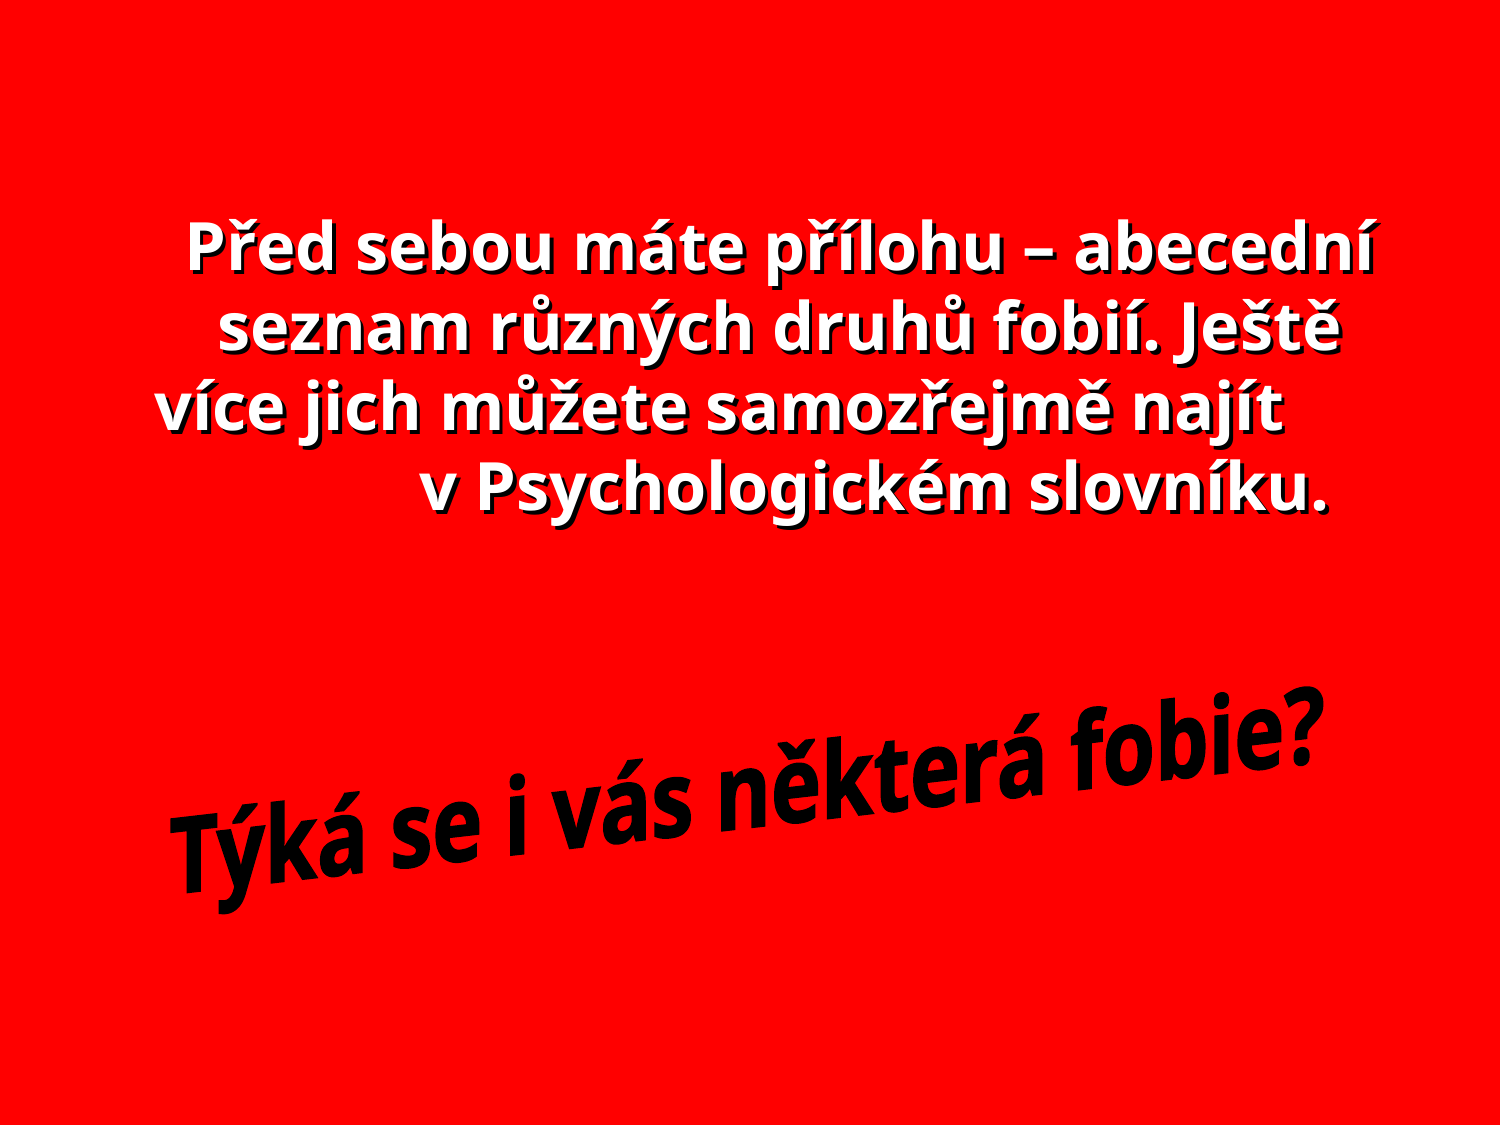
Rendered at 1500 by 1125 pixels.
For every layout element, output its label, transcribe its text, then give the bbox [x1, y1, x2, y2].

text_box Týká se i vás některá fobie? [552, 787, 601, 849]
text_box Týká se i vás některá fobie? [1071, 706, 1107, 790]
text_box Týká se i vás některá fobie? [171, 813, 217, 893]
text_box Týká se i vás některá fobie? [320, 815, 362, 877]
text_box Týká se i vás některá fobie? [1106, 724, 1152, 786]
text_box Týká se i vás některá fobie? [1161, 698, 1205, 781]
text_box Týká se i vás některá fobie? [603, 782, 646, 844]
text_box Týká se i vás některá fobie? [778, 739, 815, 760]
text_box Týká se i vás některá fobie? [436, 802, 479, 863]
text_box Týká se i vás některá fobie? [394, 807, 430, 869]
text_box Týká se i vás některá fobie? [1238, 709, 1281, 770]
text_box Týká se i vás některá fobie? [1215, 714, 1228, 774]
text_box Týká se i vás některá fobie? [1000, 737, 1042, 799]
text_box Týká se i vás některá fobie? [875, 741, 908, 813]
text_box Týká se i vás některá fobie? [966, 740, 997, 803]
text_box Týká se i vás některá fobie? [913, 747, 957, 808]
text_box Týká se i vás některá fobie? [827, 736, 874, 819]
text_box Týká se i vás některá fobie? [655, 777, 691, 839]
text_box Týká se i vás některá fobie? [510, 796, 524, 856]
text_box Týká se i vás některá fobie? [722, 768, 765, 831]
list Před sebou máte přílohu – abecední seznam různých druhů fobií. Ještě více jich můžete samozřejmě najít v Psychologickém slovníku. [76, 196, 1427, 580]
text_box Týká se i vás některá fobie? [271, 801, 318, 883]
text_box Týká se i vás některá fobie? [774, 763, 818, 824]
text_box Týká se i vás některá fobie? [1284, 687, 1323, 740]
text_box Týká se i vás některá fobie? [216, 825, 265, 914]
